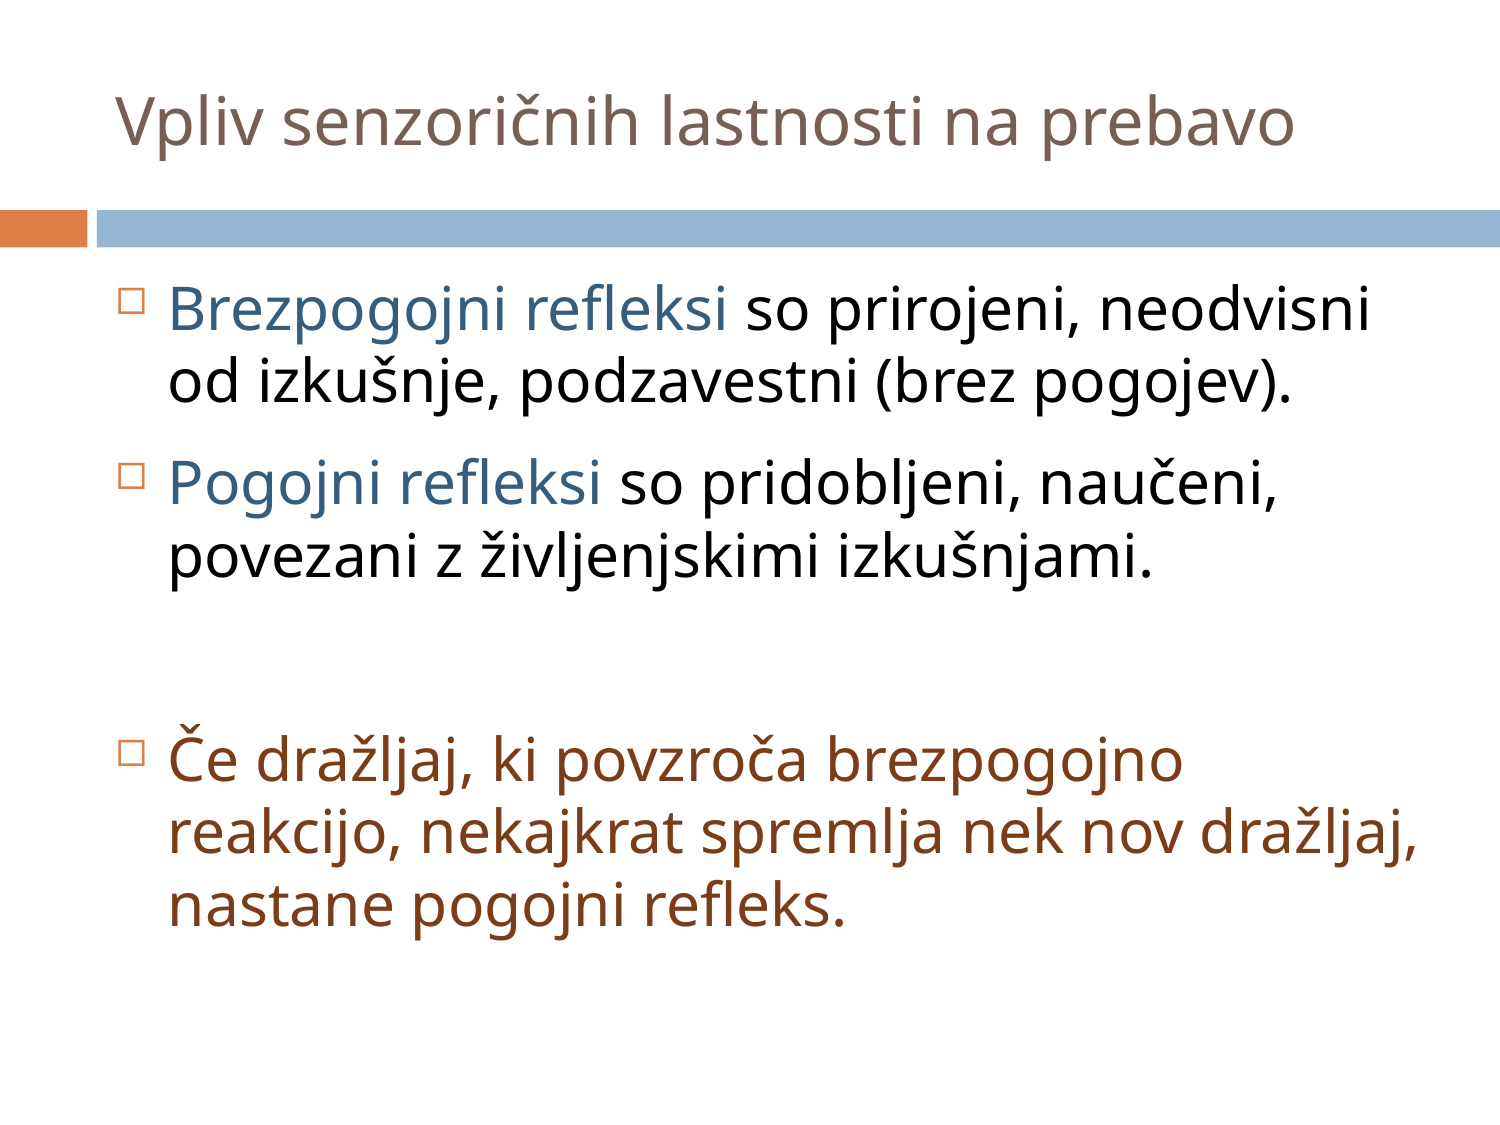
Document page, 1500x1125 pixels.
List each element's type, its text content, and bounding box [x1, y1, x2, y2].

list Brezpogojni refleksi so prirojeni, neodvisni od izkušnje, podzavestni (brez pogojev). Pogojni refleksi so pridobljeni, naučeni, povezani z življenjskimi izkušnjami. Če dražljaj, ki povzroča brezpogojno reakcijo, nekajkrat spremlja nek nov dražljaj, nastane pogojni refleks. [100, 262, 1438, 1000]
title Vpliv senzoričnih lastnosti na prebavo [100, 37, 1438, 200]
